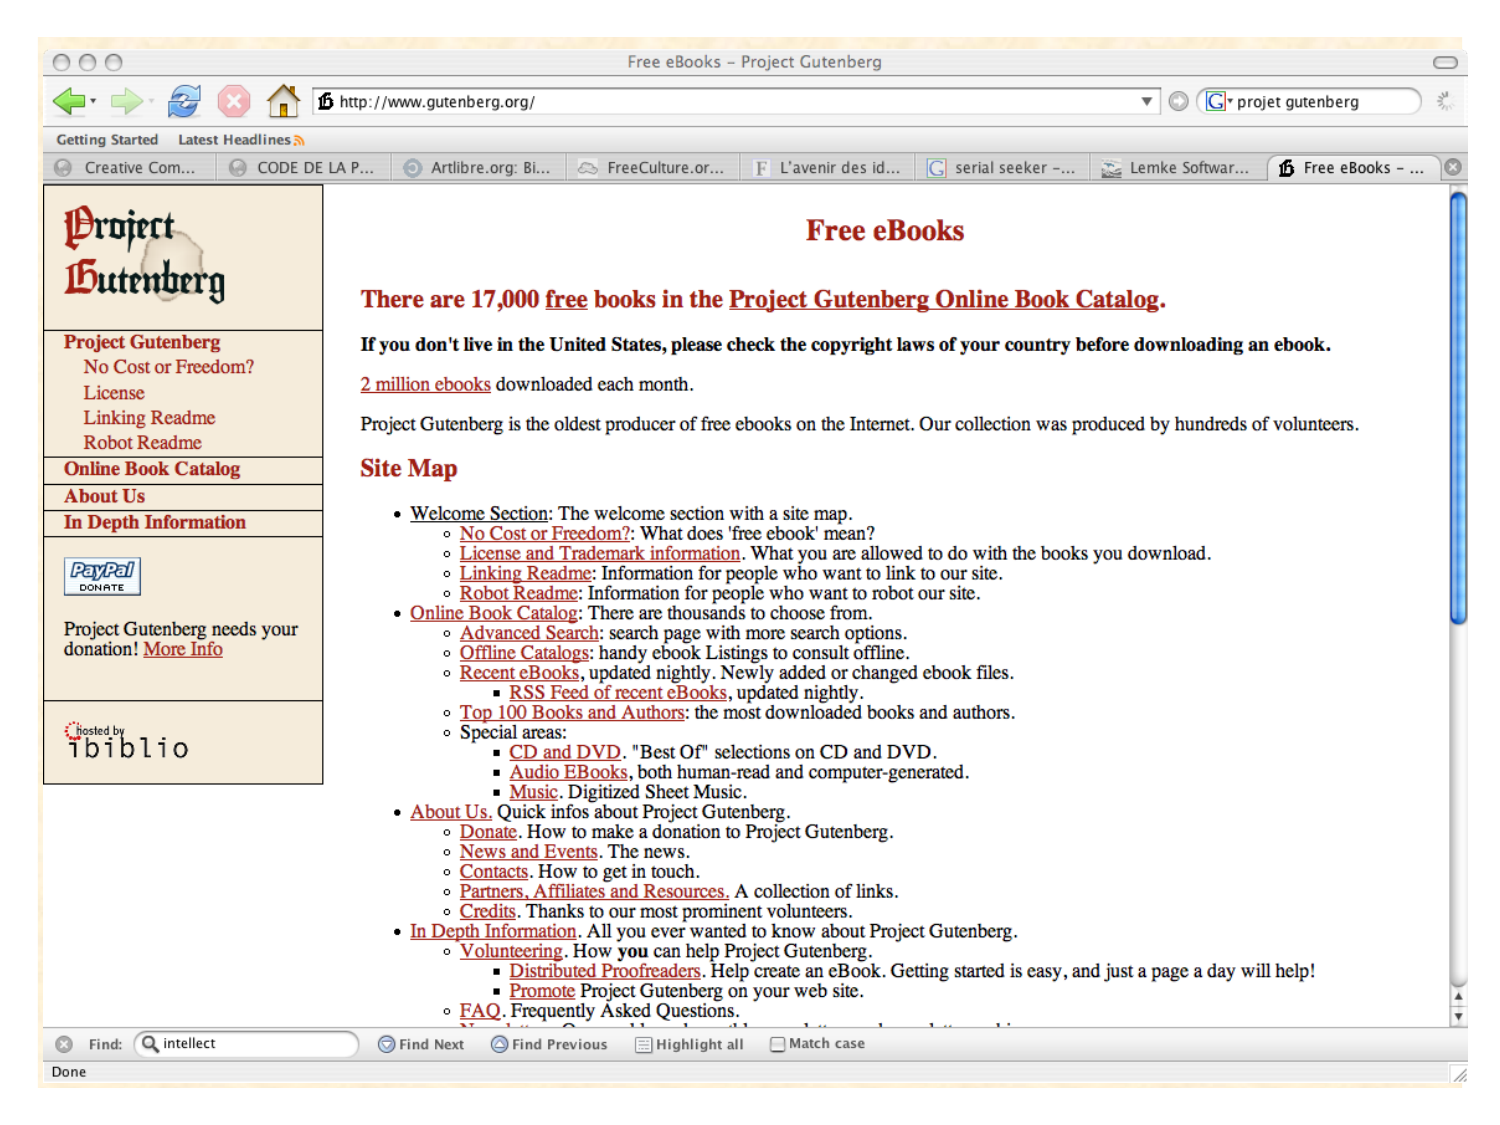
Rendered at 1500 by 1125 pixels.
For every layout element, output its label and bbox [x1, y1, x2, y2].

picture [37, 37, 1468, 1088]
